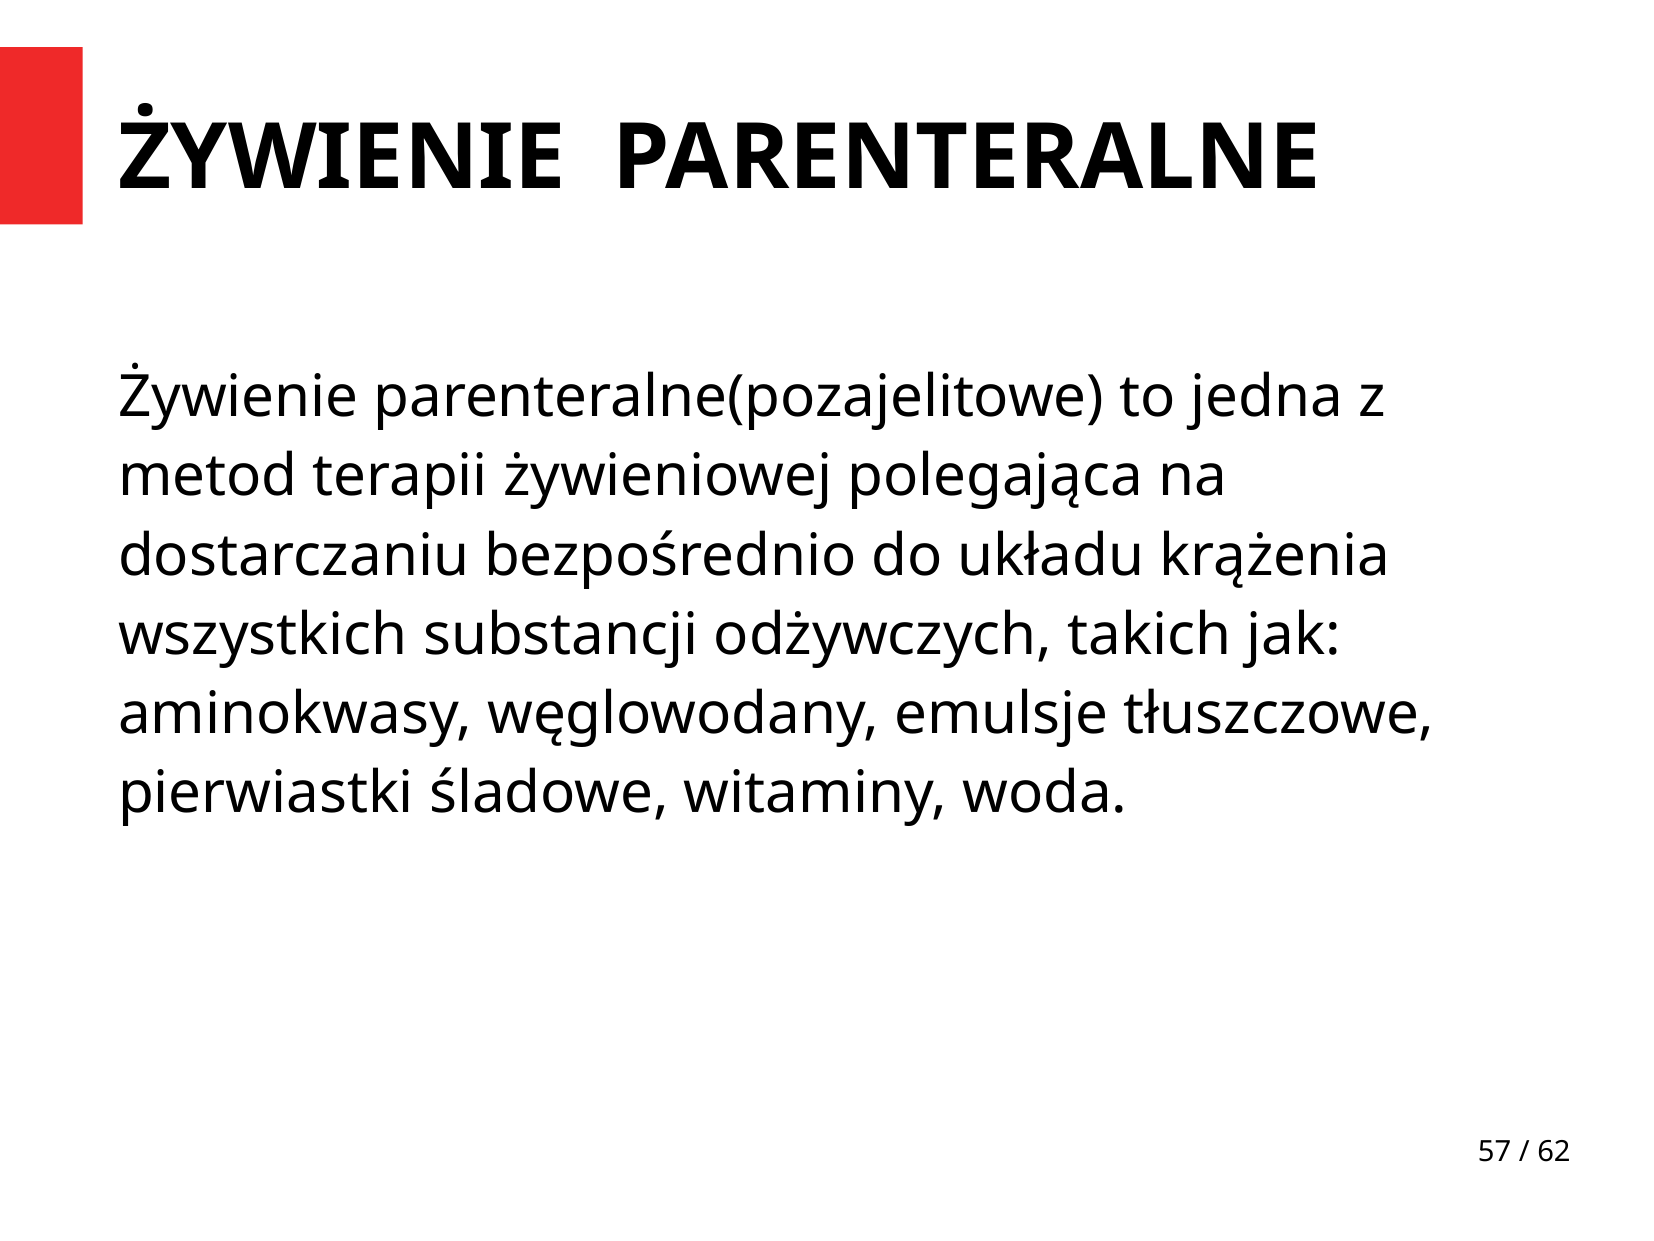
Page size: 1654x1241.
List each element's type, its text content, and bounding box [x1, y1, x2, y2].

list Żywienie parenteralne(pozajelitowe) to jedna z metod terapii żywieniowej polegająca na dostarczaniu bezpośrednio do układu krążenia wszystkich substancji odżywczych, takich jak: aminokwasy, węglowodany, emulsje tłuszczowe, pierwiastki śladowe, witaminy, woda. [118, 354, 1536, 1074]
title ŻYWIENIE PARENTERALNE [118, 49, 1571, 257]
